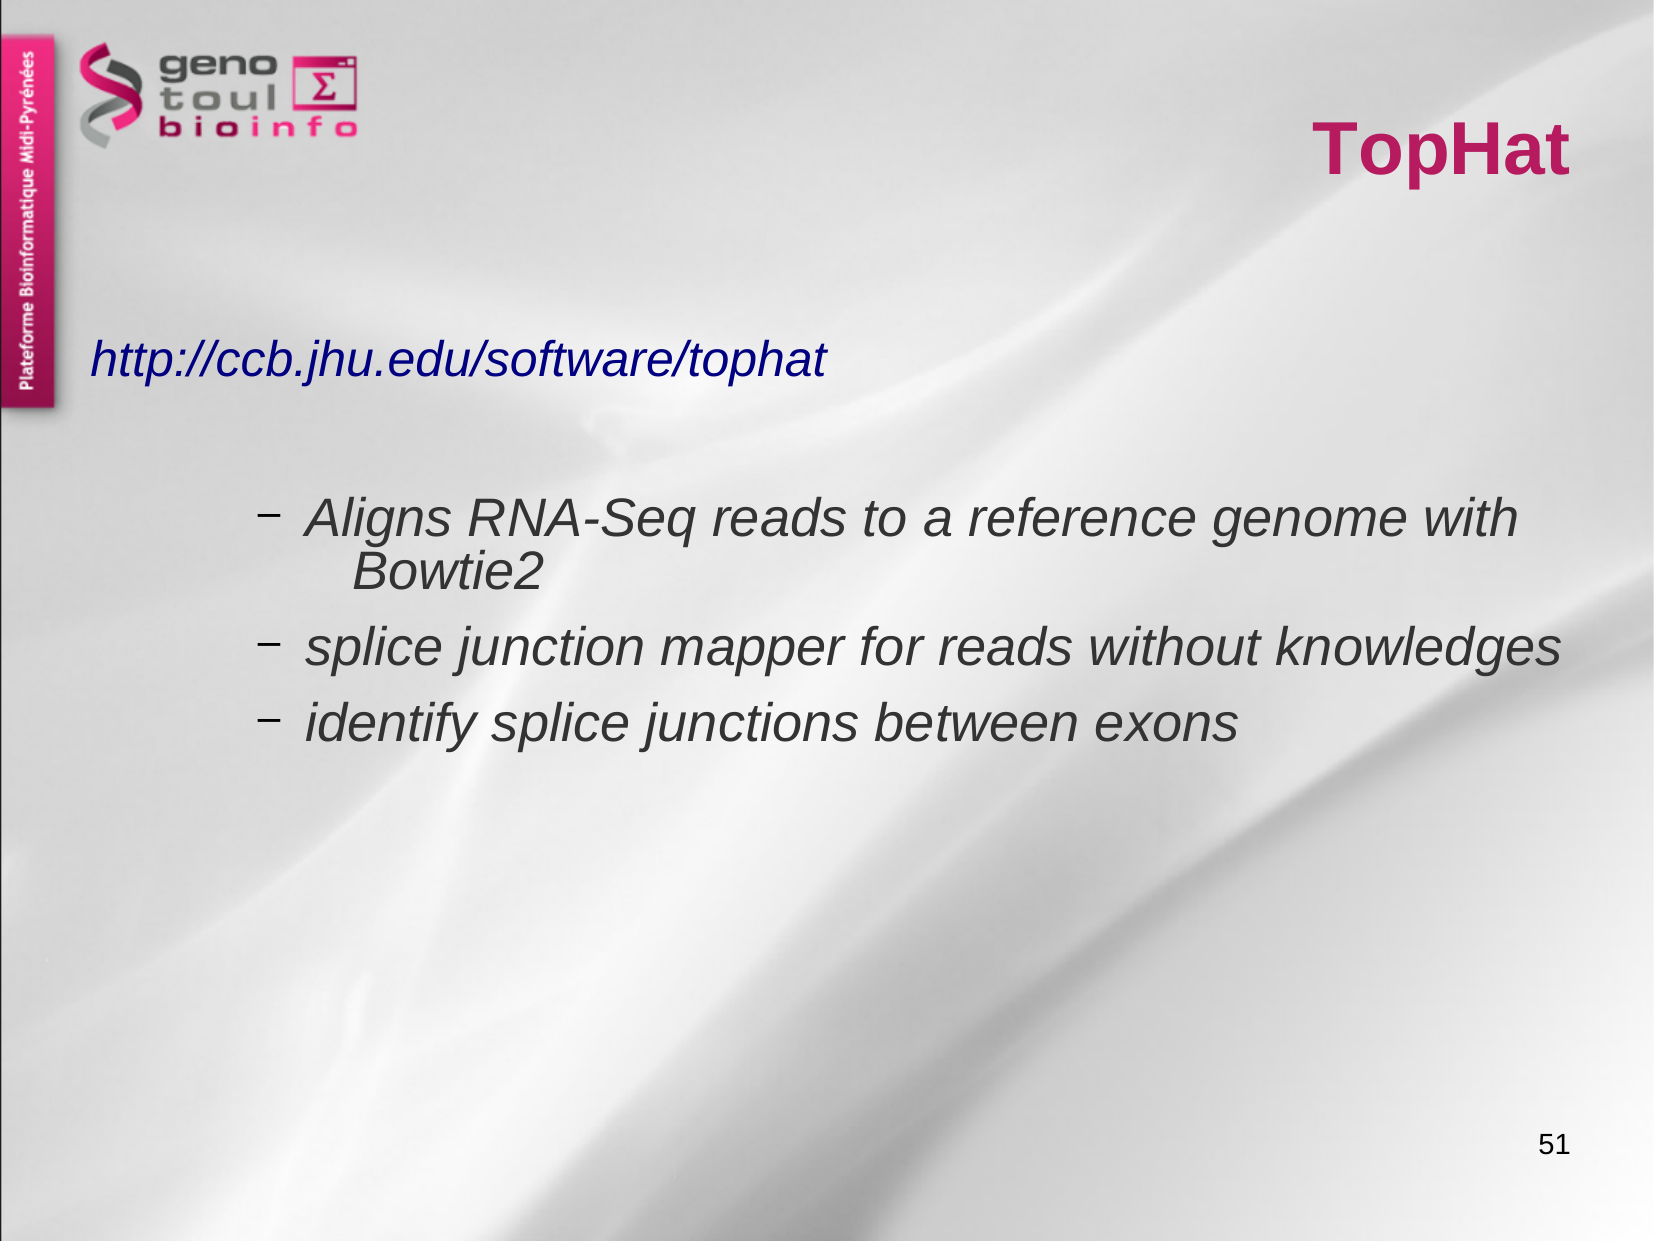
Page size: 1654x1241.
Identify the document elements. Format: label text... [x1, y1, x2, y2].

picture [0, 0, 1654, 1241]
list http://ccb.jhu.edu/software/tophat Aligns RNA-Seq reads to a reference genome with Bowtie2 splice junction mapper for reads without knowledges identify splice junctions between exons [88, 324, 1577, 1144]
title TopHat [354, 49, 1571, 257]
